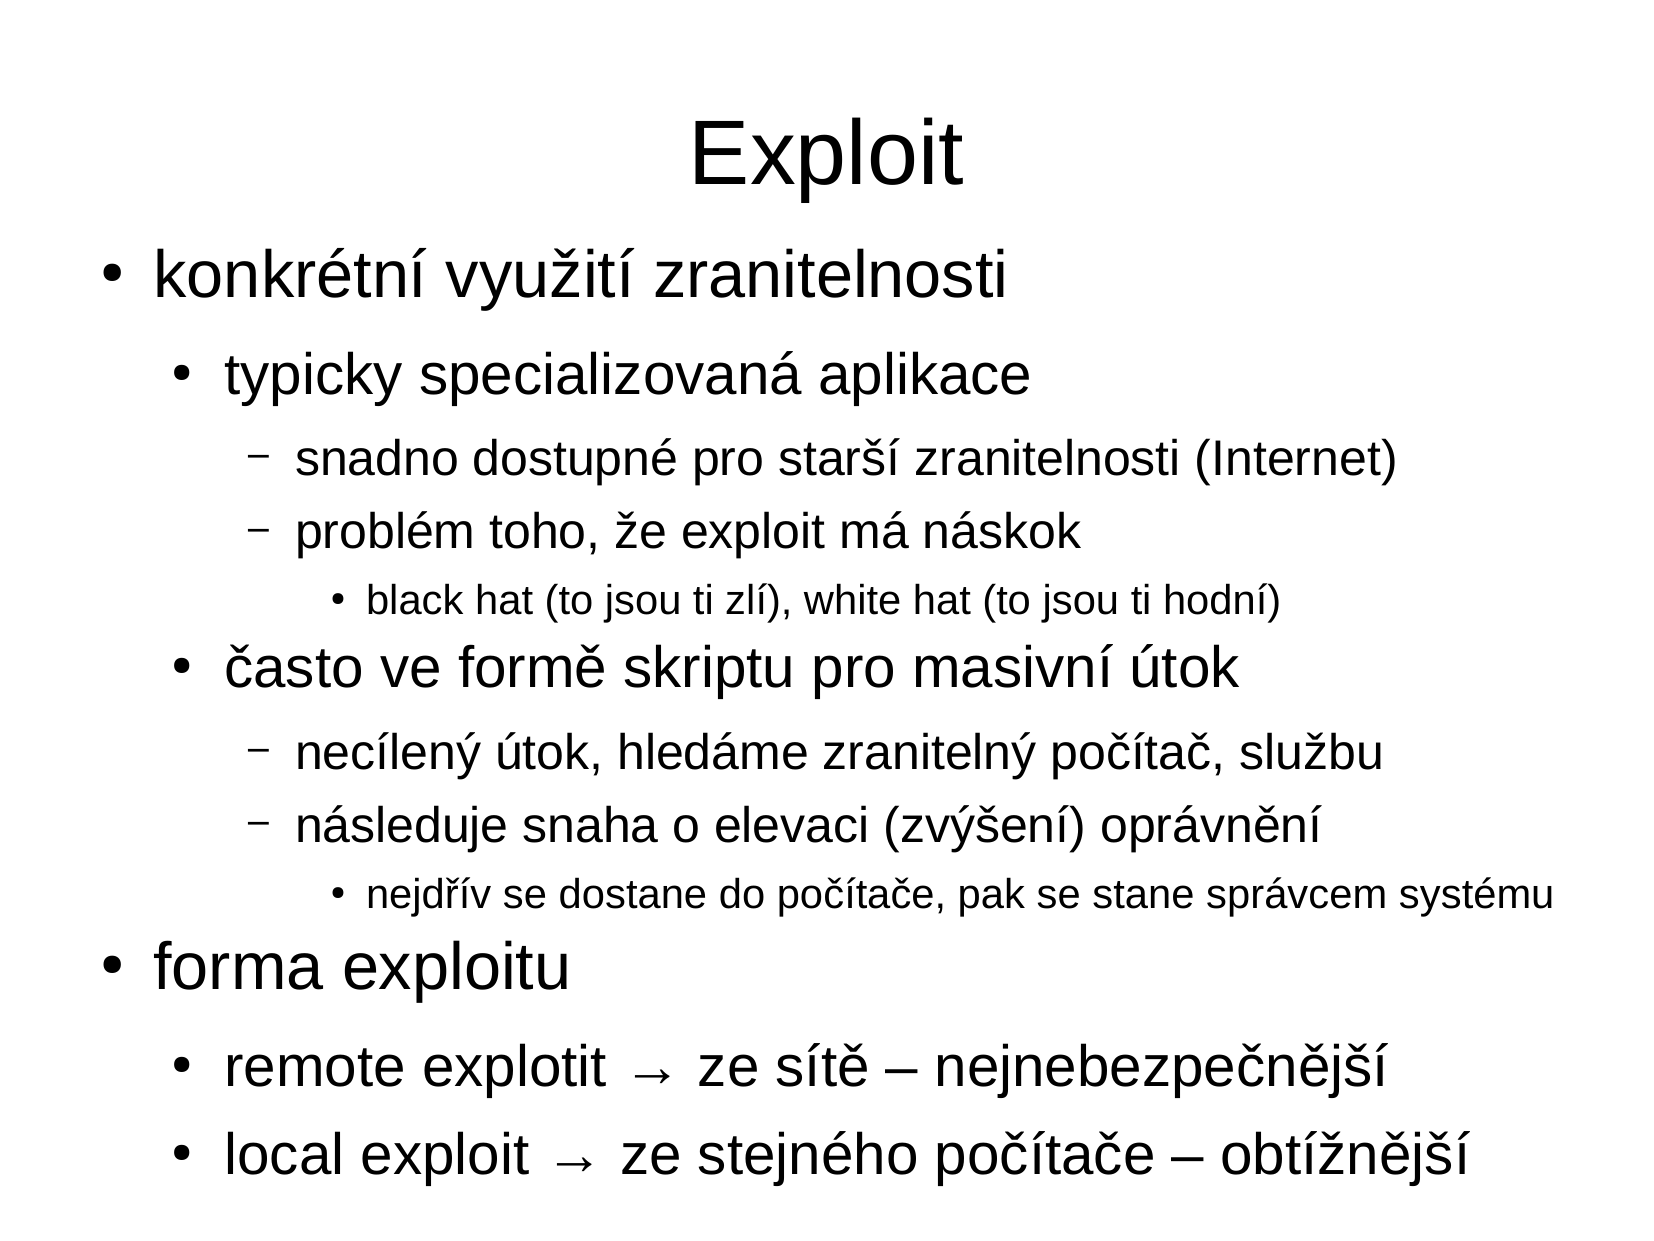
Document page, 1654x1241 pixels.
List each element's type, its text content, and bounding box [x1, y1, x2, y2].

title Exploit [82, 56, 1571, 237]
list konkrétní využití zranitelnosti typicky specializovaná aplikace snadno dostupné pro starší zranitelnosti (Internet) problém toho, že exploit má náskok black hat (to jsou ti zlí), white hat (to jsou ti hodní) často ve formě skriptu pro masivní útok necílený útok, hledáme zranitelný počítač, službu následuje snaha o elevaci (zvýšení) oprávnění nejdřív se dostane do počítače, pak se stane správcem systému forma exploitu remote explotit → ze sítě – nejnebezpečnější local exploit → ze stejného počítače – obtížnější [82, 237, 1571, 1187]
